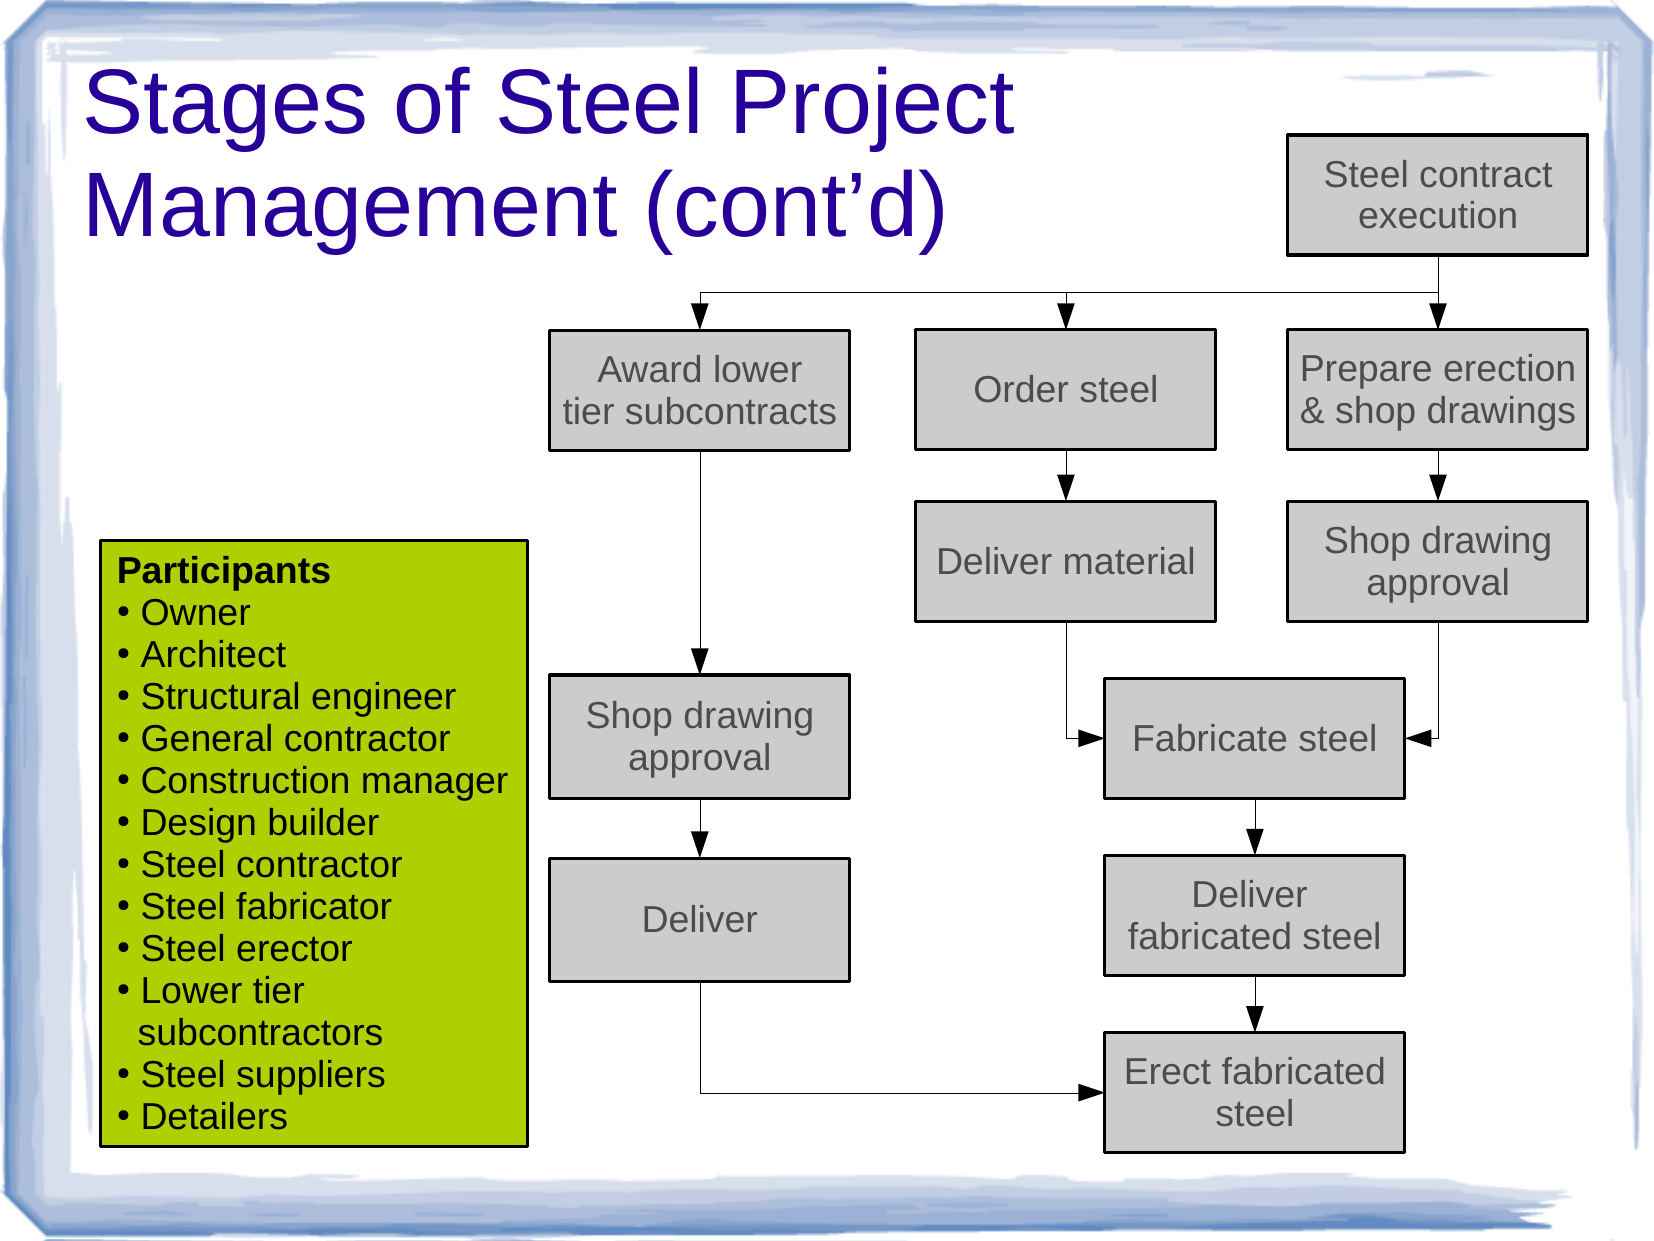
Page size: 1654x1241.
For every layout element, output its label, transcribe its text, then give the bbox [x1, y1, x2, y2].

title Stages of Steel Project Management (cont’d) [82, 49, 1571, 257]
text_box Order steel [915, 329, 1216, 450]
text_box Steel contract execution [1287, 135, 1588, 256]
text_box Fabricate steel [1104, 678, 1405, 799]
text_box Deliver fabricated steel [1104, 855, 1405, 976]
text_box Prepare erection & shop drawings [1287, 329, 1588, 450]
picture [0, 0, 1654, 1241]
text_box Shop drawing approval [549, 675, 850, 799]
text_box Shop drawing approval [1287, 501, 1588, 622]
text_box Deliver material [915, 501, 1216, 622]
text_box Erect fabricated steel [1104, 1032, 1405, 1153]
text_box Deliver [549, 858, 850, 982]
text_box Award lower tier subcontracts [549, 330, 850, 451]
text_box Participants Owner Architect Structural engineer General contractor Construction manager Design builder Steel contractor Steel fabricator Steel erector Lower tier subcontractors Steel suppliers Detailers [100, 540, 528, 1147]
